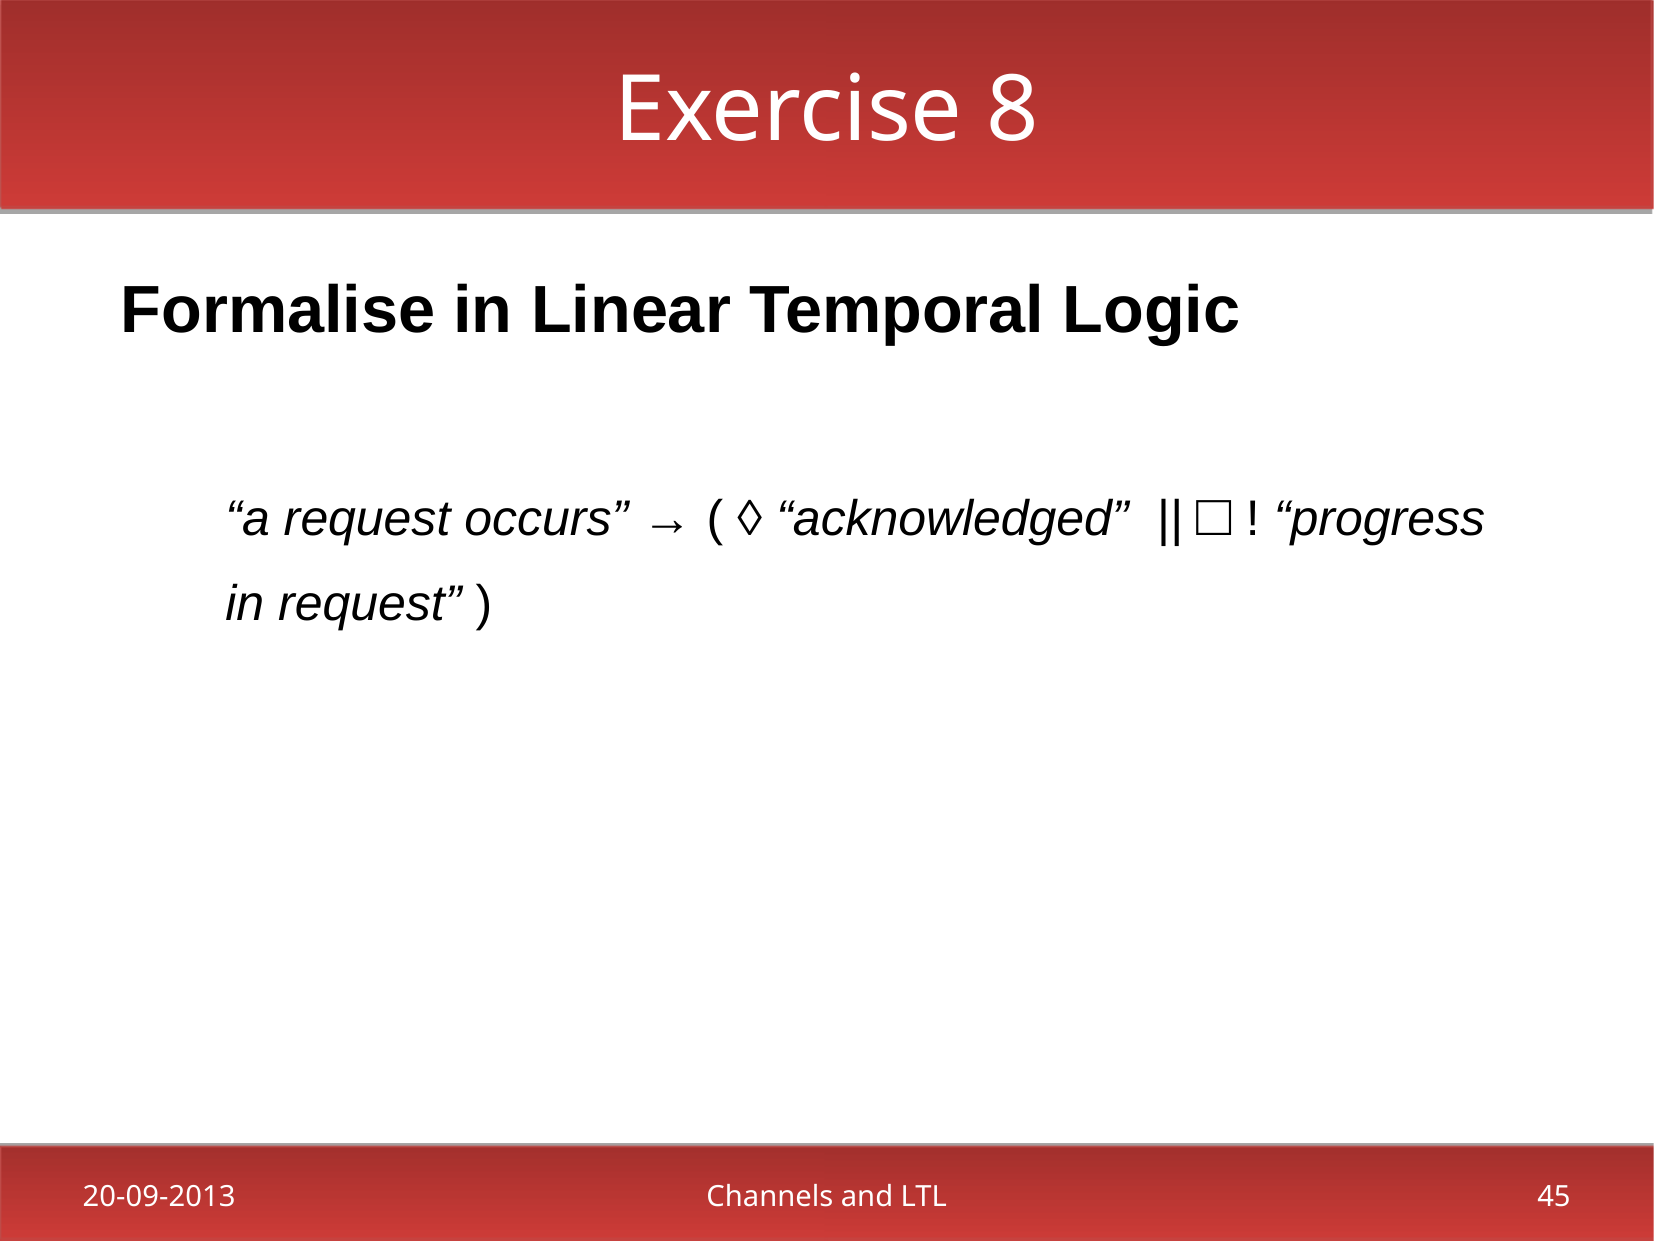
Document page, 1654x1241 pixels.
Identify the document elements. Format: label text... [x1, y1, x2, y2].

picture [0, 1143, 1654, 1241]
picture [0, 0, 1654, 214]
text_box Formalise in Linear Temporal Logic [105, 264, 1259, 355]
text_box “a request occurs” → ( ◊ “acknowledged” || □ ! “progress in request” ) [210, 442, 1506, 607]
title Exercise 8 [59, 31, 1595, 178]
